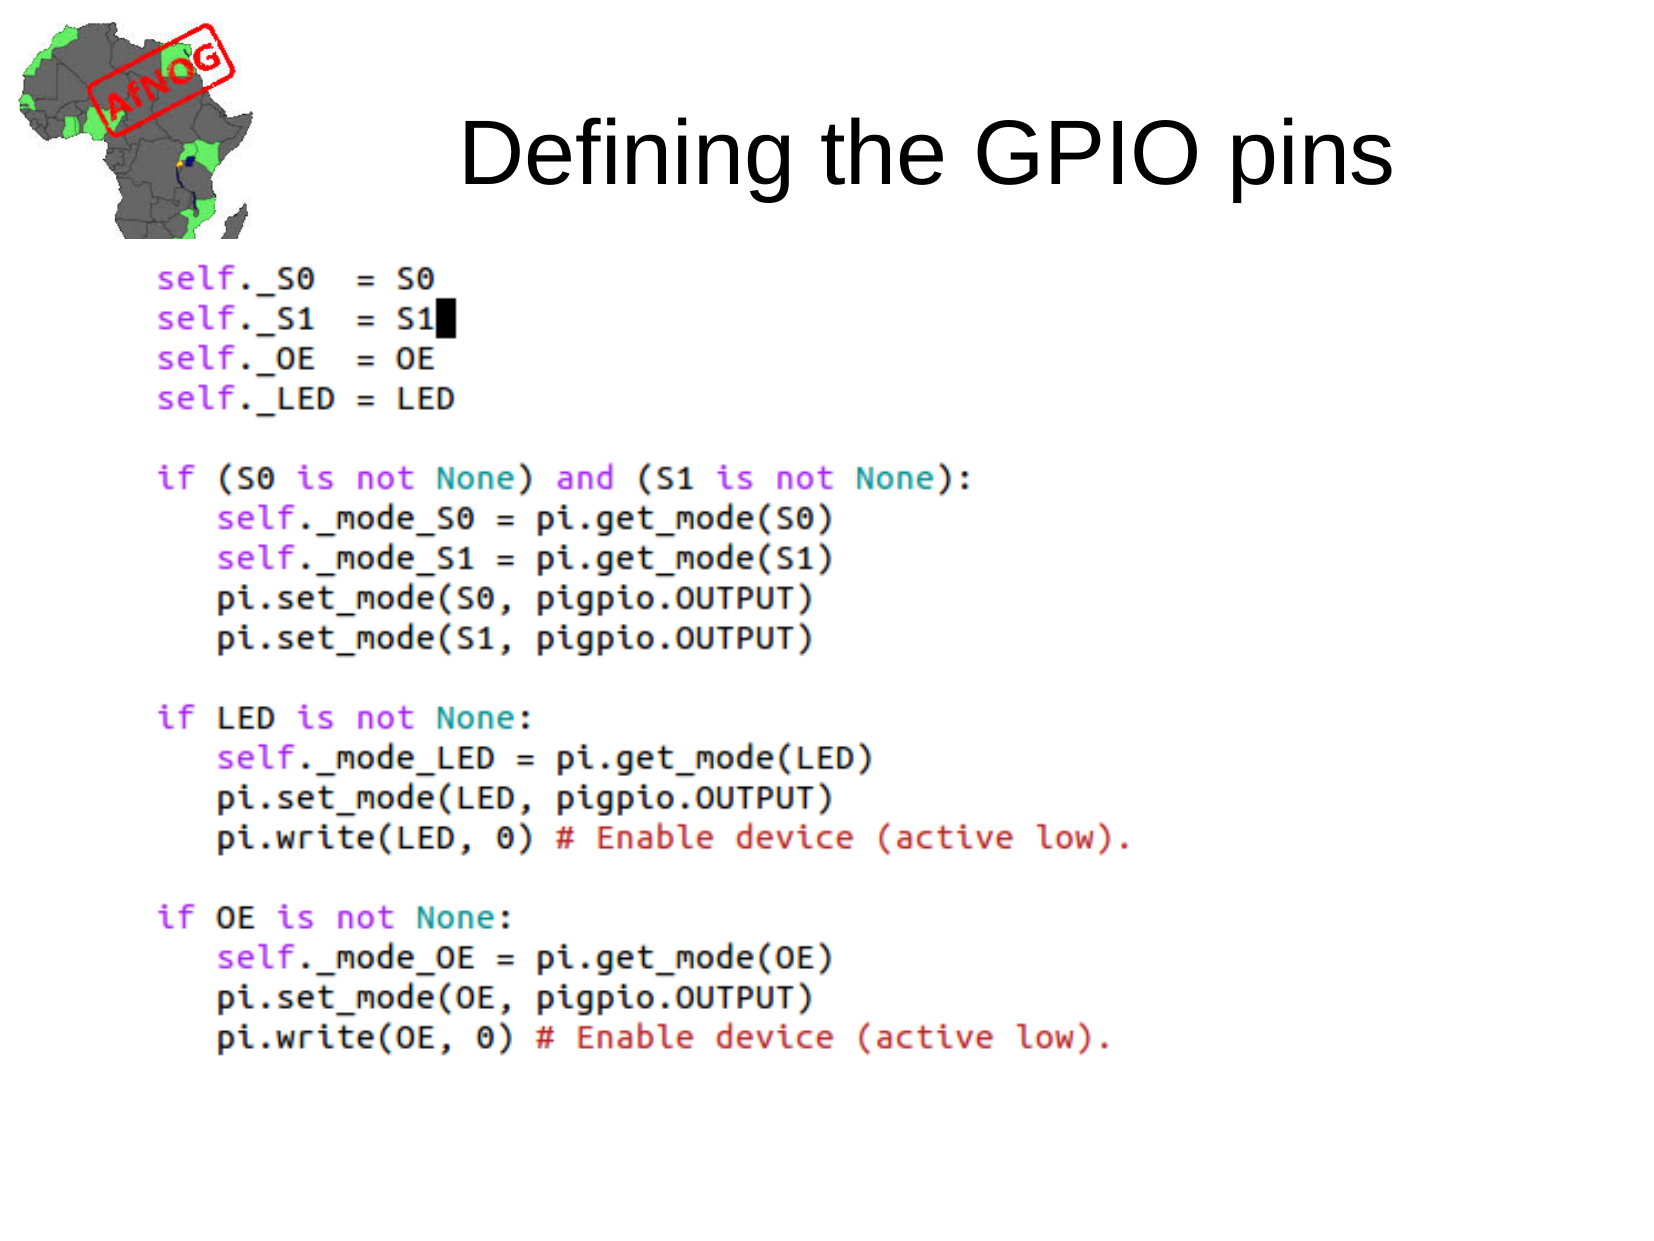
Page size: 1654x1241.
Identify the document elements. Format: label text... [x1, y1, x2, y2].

title Defining the GPIO pins [285, 49, 1571, 257]
picture [9, 0, 1231, 1081]
